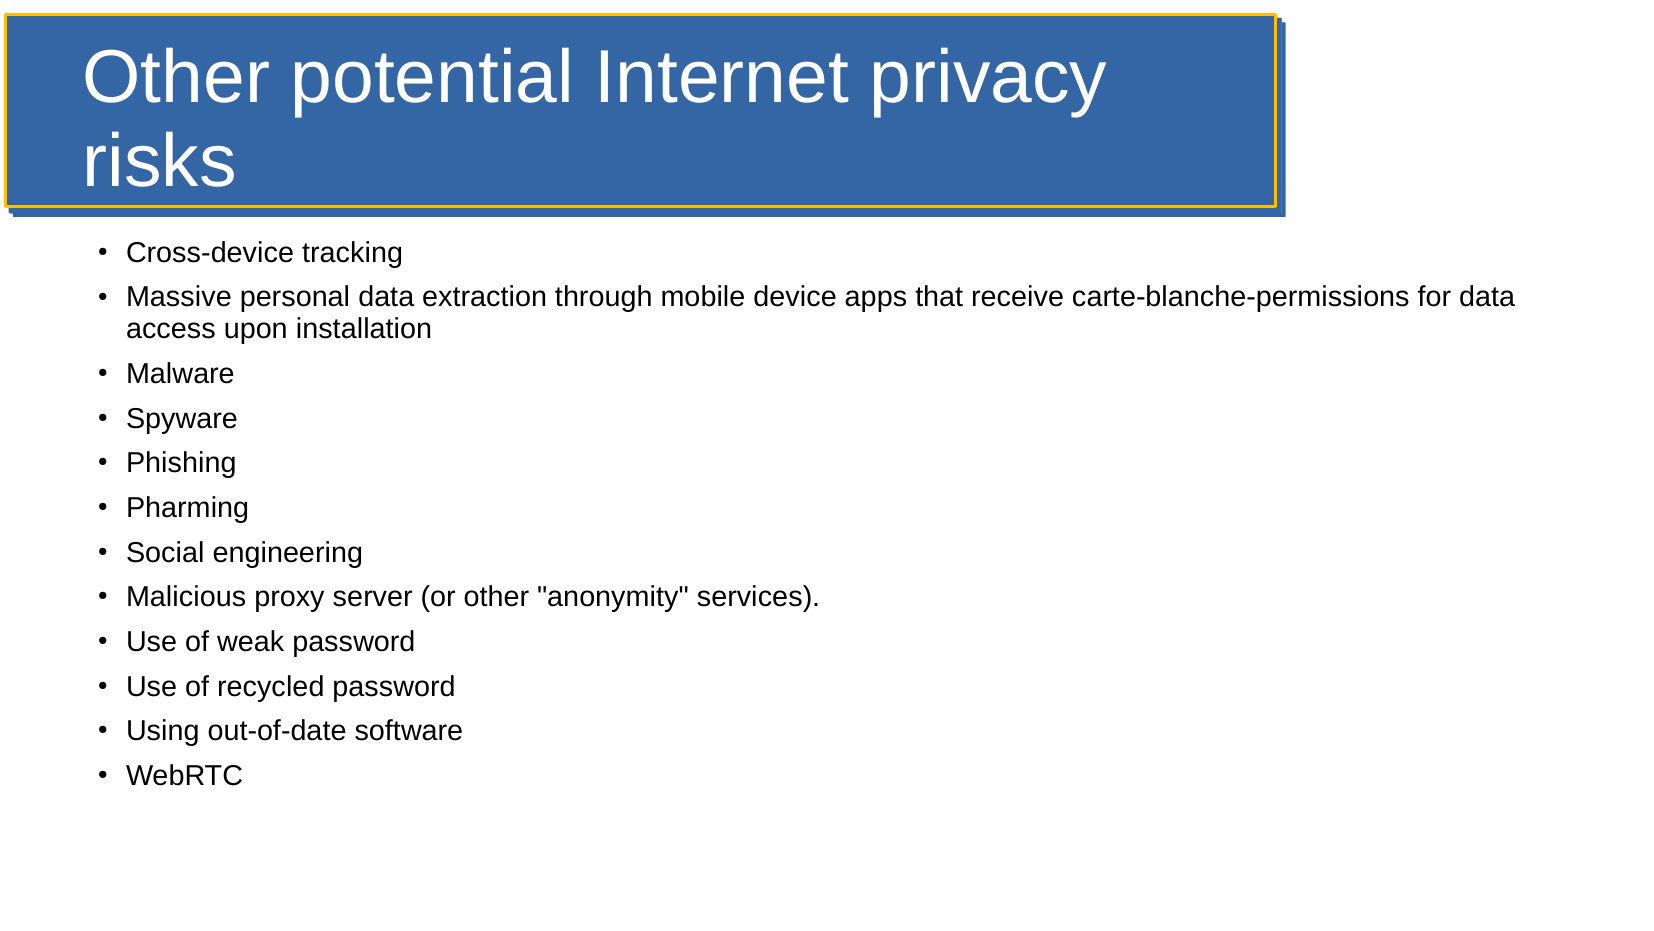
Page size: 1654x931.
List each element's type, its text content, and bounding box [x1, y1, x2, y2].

list Cross-device tracking Massive personal data extraction through mobile device apps that receive carte-blanche-permissions for data access upon installation Malware Spyware Phishing Pharming Social engineering Malicious proxy server (or other "anonymity" services). Use of weak password Use of recycled password Using out-of-date software WebRTC [88, 236, 1565, 798]
title Other potential Internet privacy risks [82, 34, 1235, 203]
